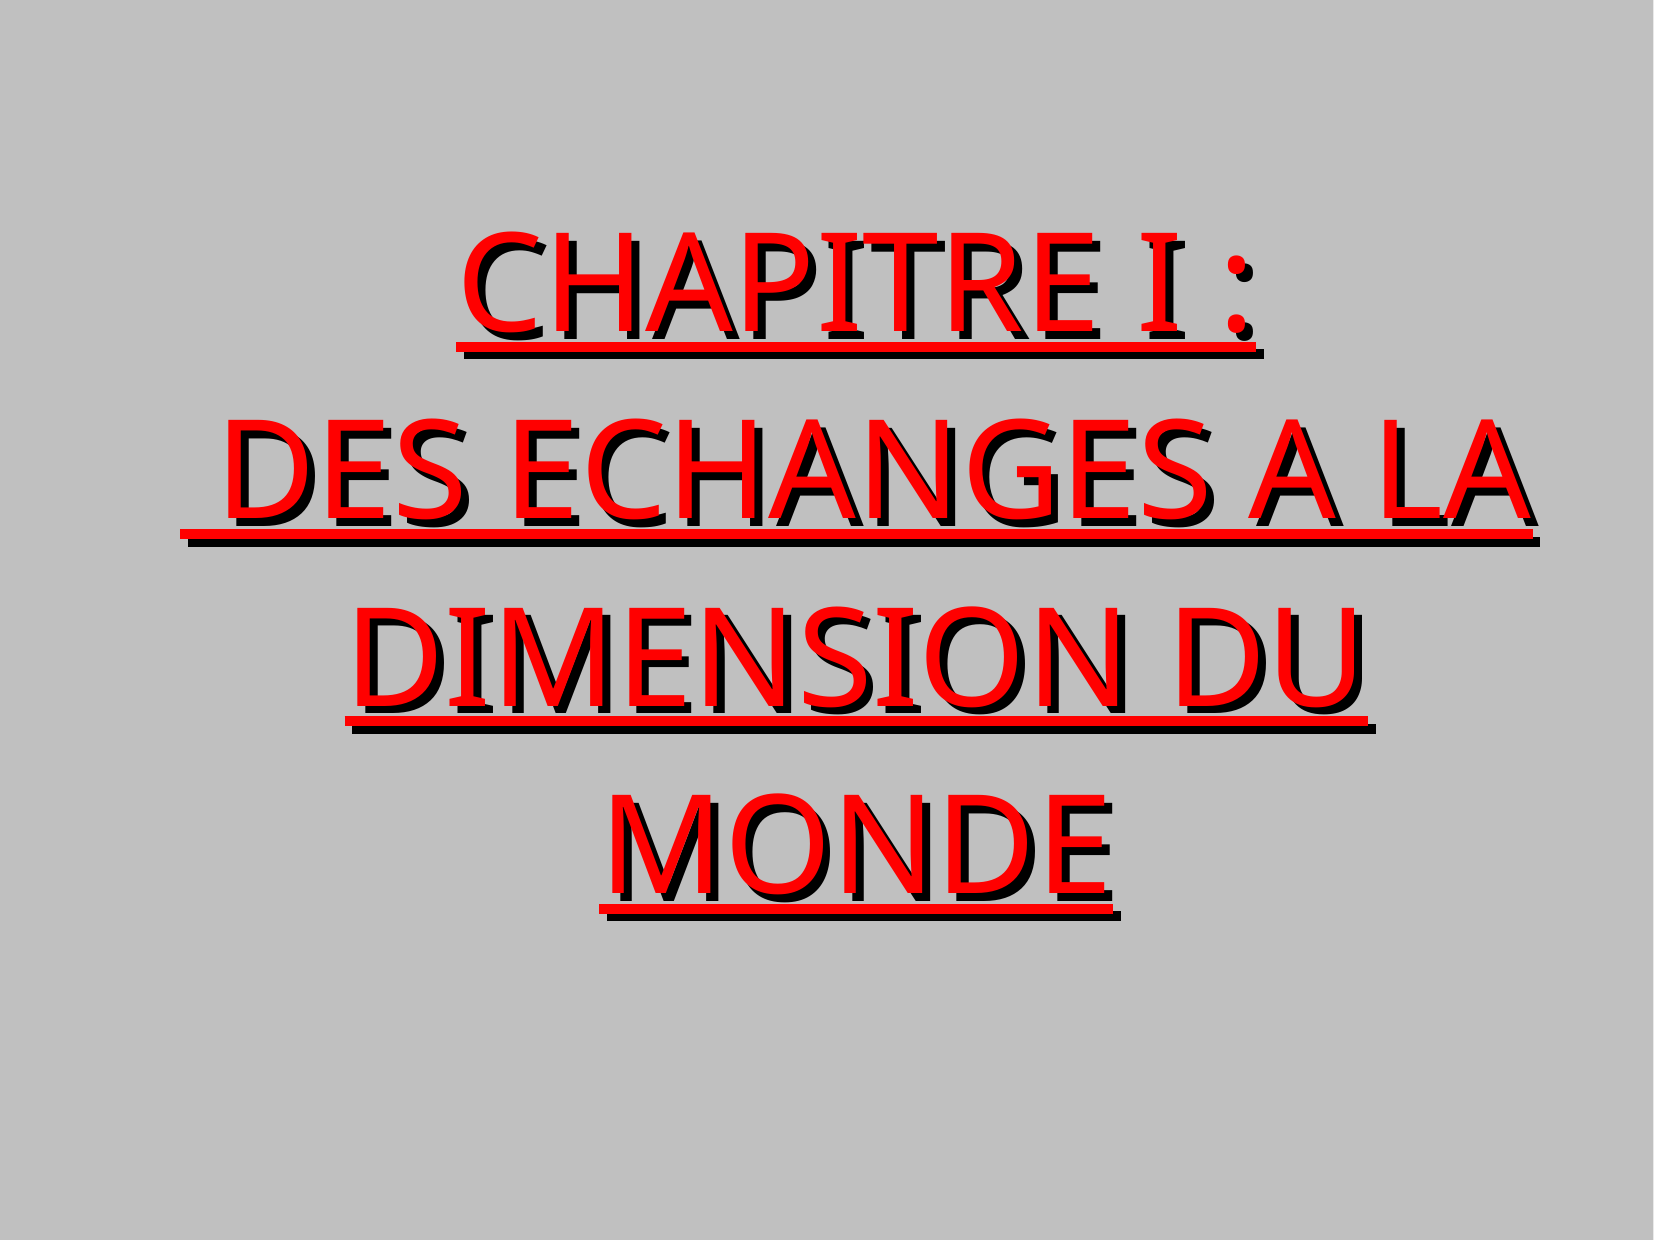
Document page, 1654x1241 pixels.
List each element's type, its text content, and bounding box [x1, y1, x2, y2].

text_box CHAPITRE I : DES ECHANGES A LA DIMENSION DU MONDE [88, 177, 1625, 1063]
